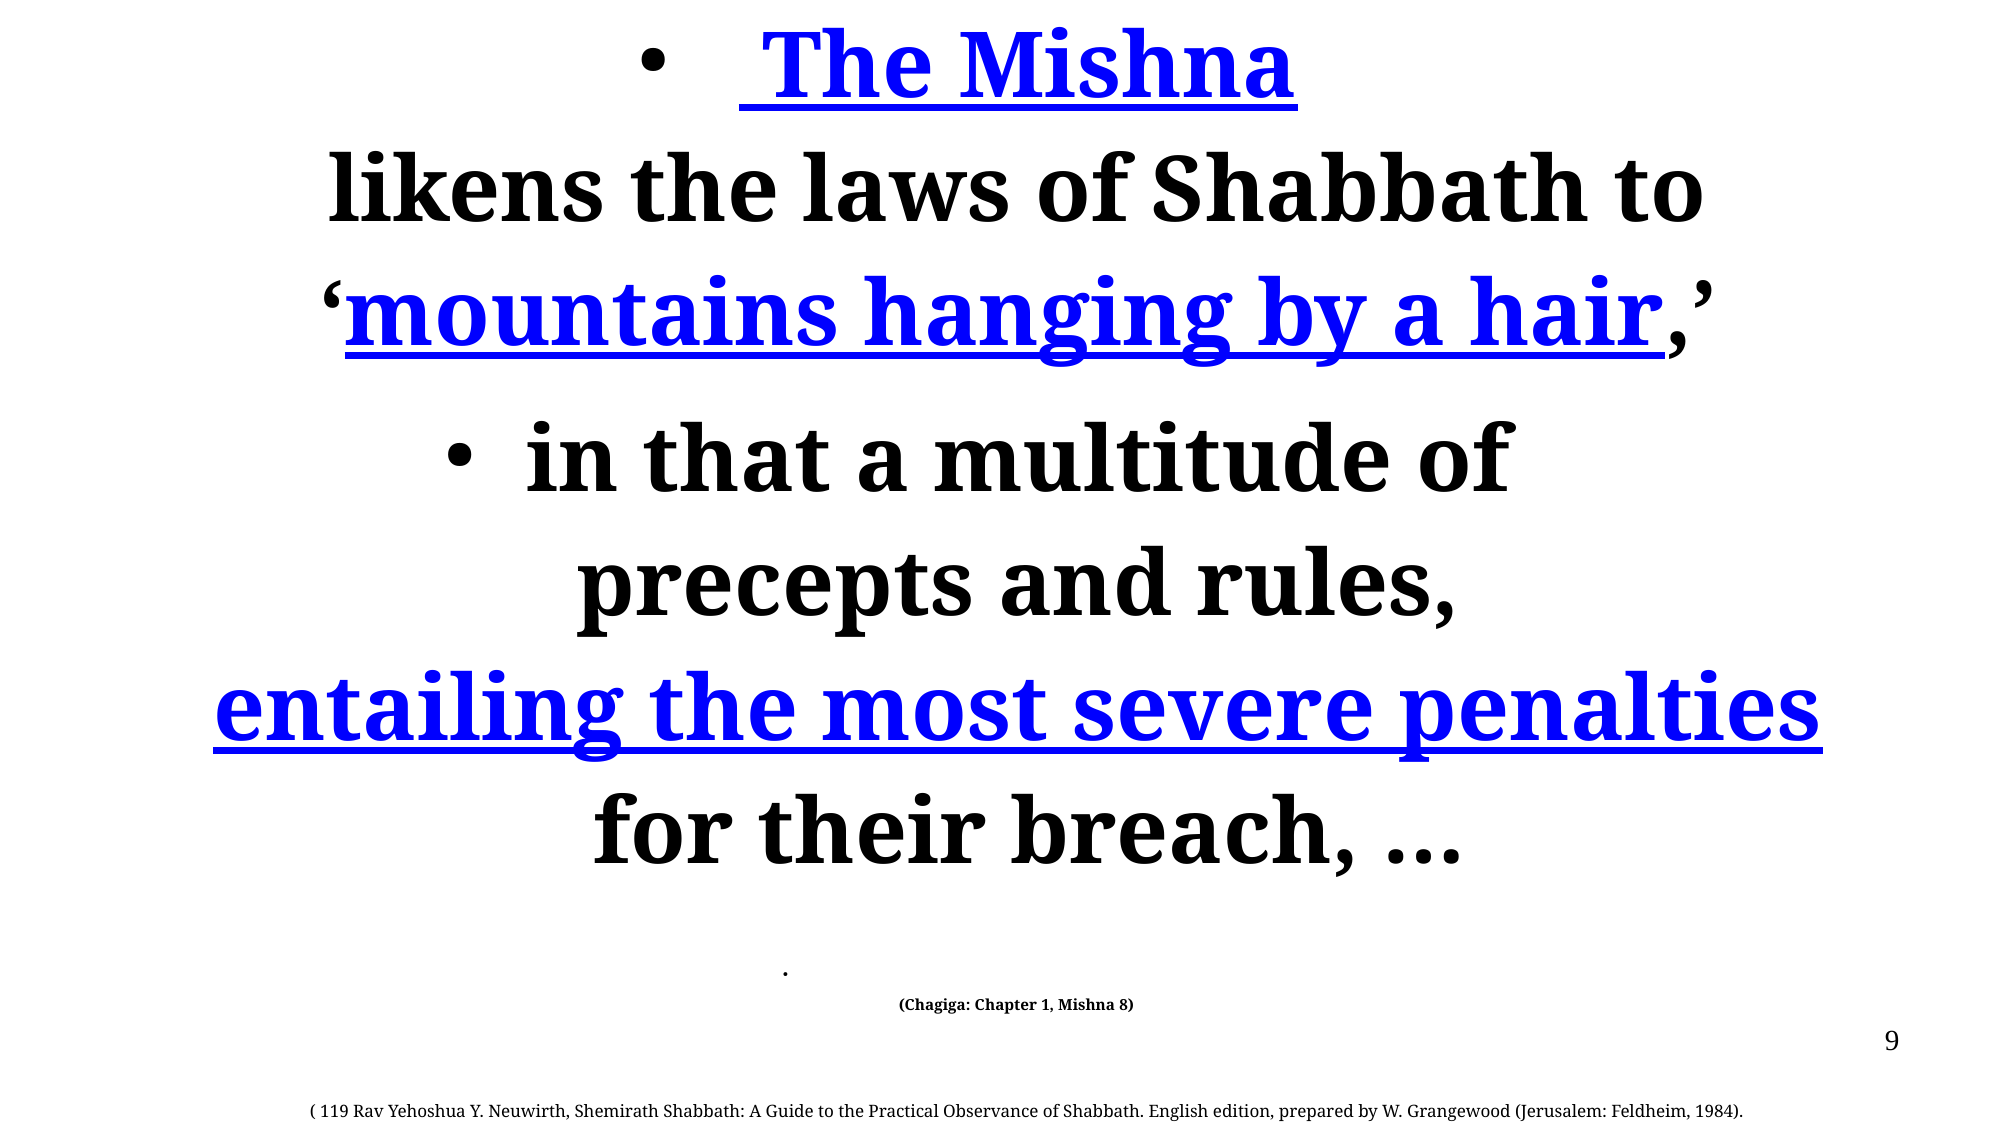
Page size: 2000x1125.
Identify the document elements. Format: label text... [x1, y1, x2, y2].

list The Mishna likens the laws of Shabbath to ‘mountains hanging by a hair,’ in that a multitude of precepts and rules, entailing the most severe penalties for their breach, … (Chagiga: Chapter 1, Mishna 8) ( 119 Rav Yehoshua Y. Neuwirth, Shemirath Shabbath: A Guide to the Practical Observance of Shabbath. English edition, prepared by W. Grangewood (Jerusalem: Feldheim, 1984). [0, 0, 1996, 1123]
